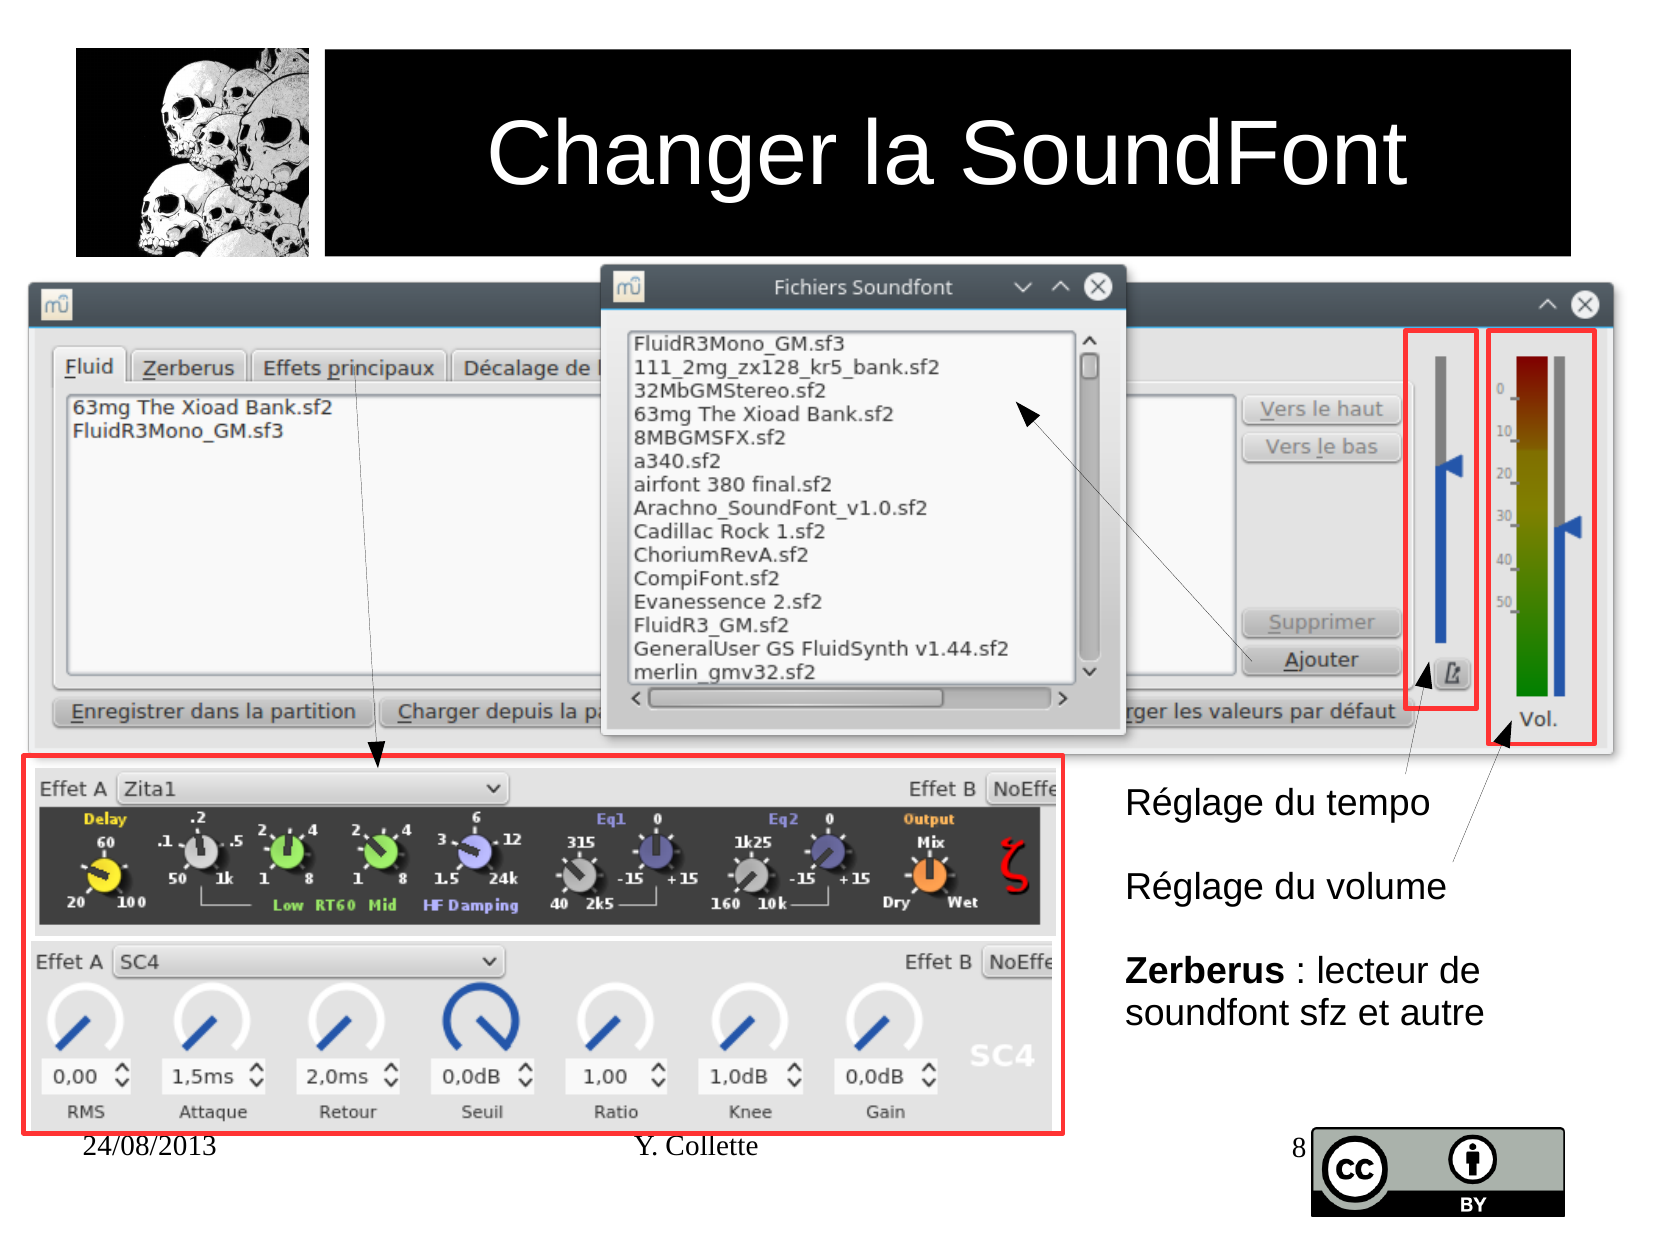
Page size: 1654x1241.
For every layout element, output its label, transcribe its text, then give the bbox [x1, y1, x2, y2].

picture [26, 758, 1061, 936]
picture [31, 941, 1052, 1131]
title Changer la SoundFont [324, 49, 1571, 257]
picture [76, 48, 309, 257]
text_box Réglage du tempo Réglage du volume Zerberus : lecteur de soundfont sfz et autre [1110, 774, 1560, 1041]
picture [1408, 333, 1474, 706]
picture [1491, 333, 1592, 742]
picture [1311, 1127, 1565, 1217]
picture [18, 254, 1634, 775]
